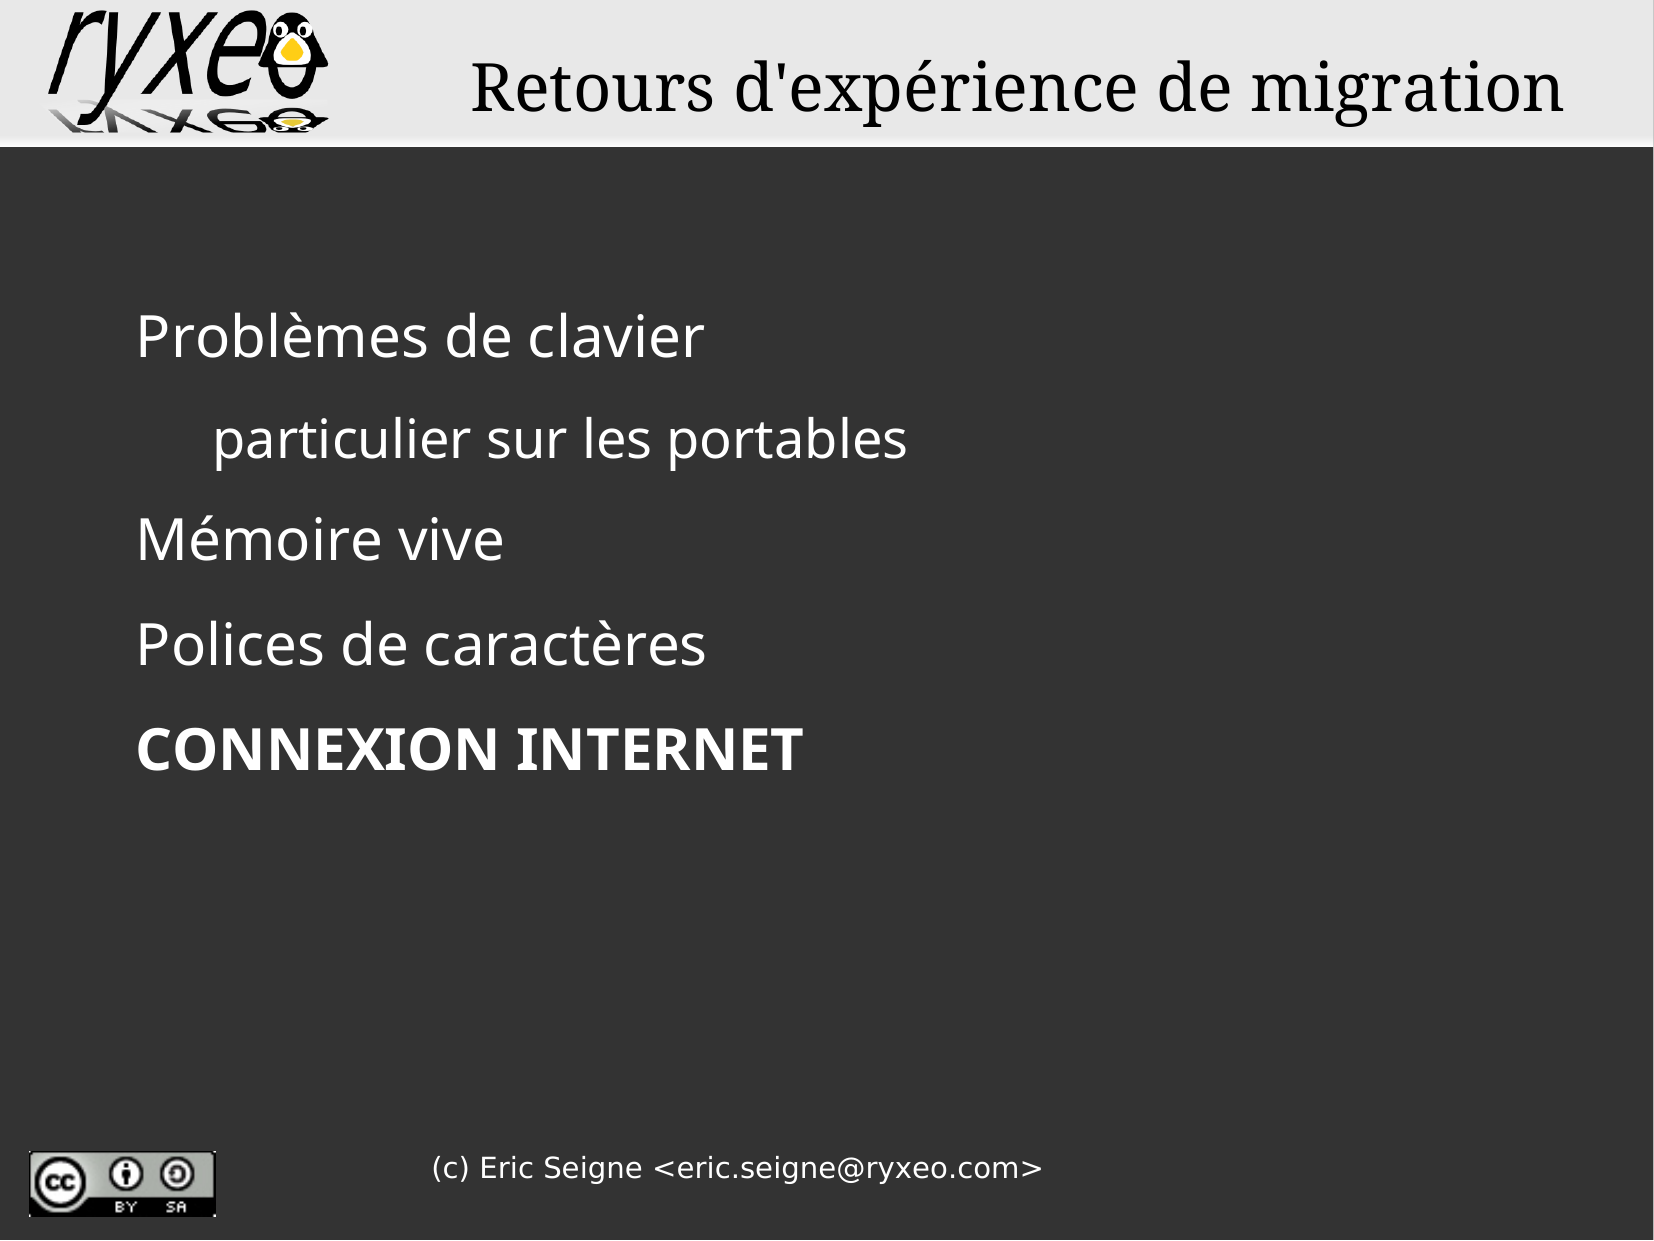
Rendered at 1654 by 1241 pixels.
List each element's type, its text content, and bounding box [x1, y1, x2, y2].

picture [29, 1151, 216, 1217]
picture [0, 0, 1654, 147]
title Retours d'expérience de migration [442, 7, 1595, 164]
list Problèmes de clavier particulier sur les portables Mémoire vive Polices de caractères CONNEXION INTERNET [118, 295, 1522, 1117]
